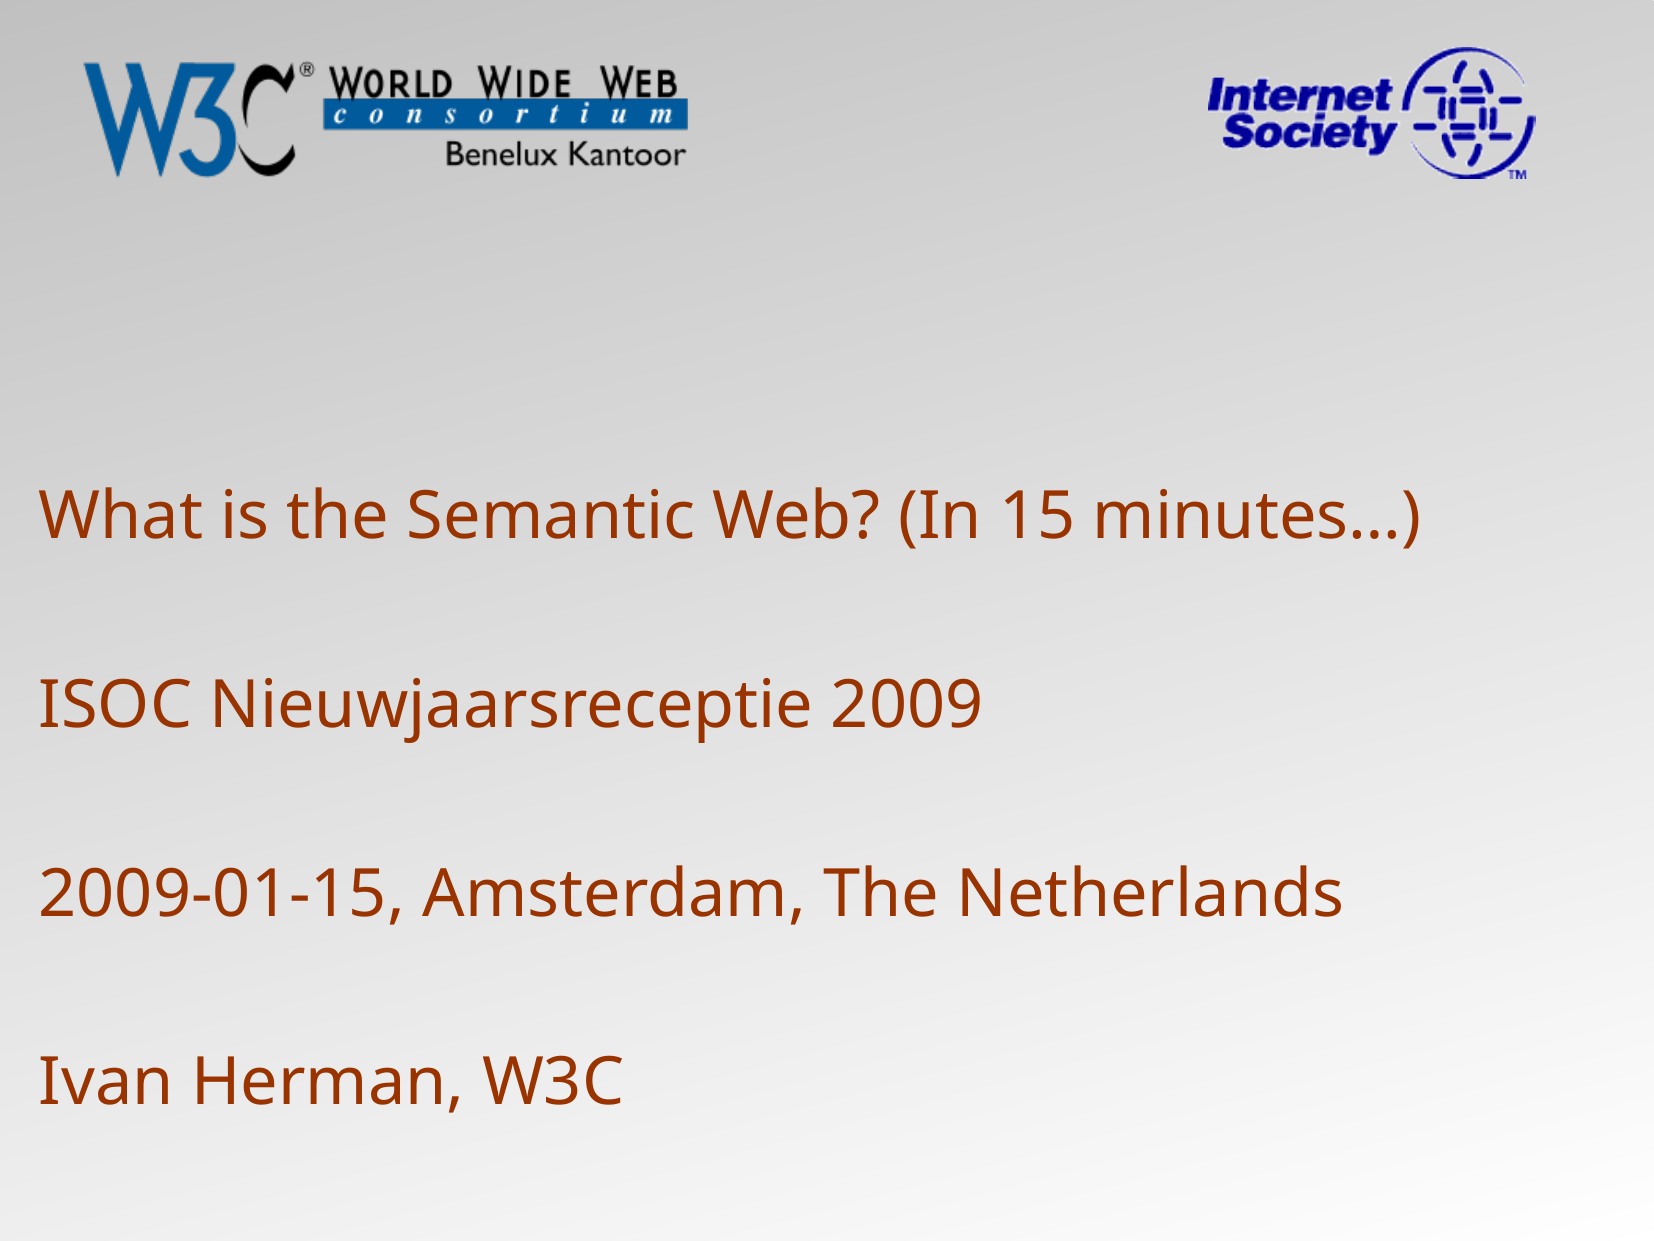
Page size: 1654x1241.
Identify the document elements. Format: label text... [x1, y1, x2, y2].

title What is the Semantic Web? (In 15 minutes…) ISOC Nieuwjaarsreceptie 2009 2009-01-15, Amsterdam, The Netherlands Ivan Herman, W3C [38, 513, 1504, 1075]
picture [73, 61, 699, 178]
picture [1208, 47, 1536, 179]
